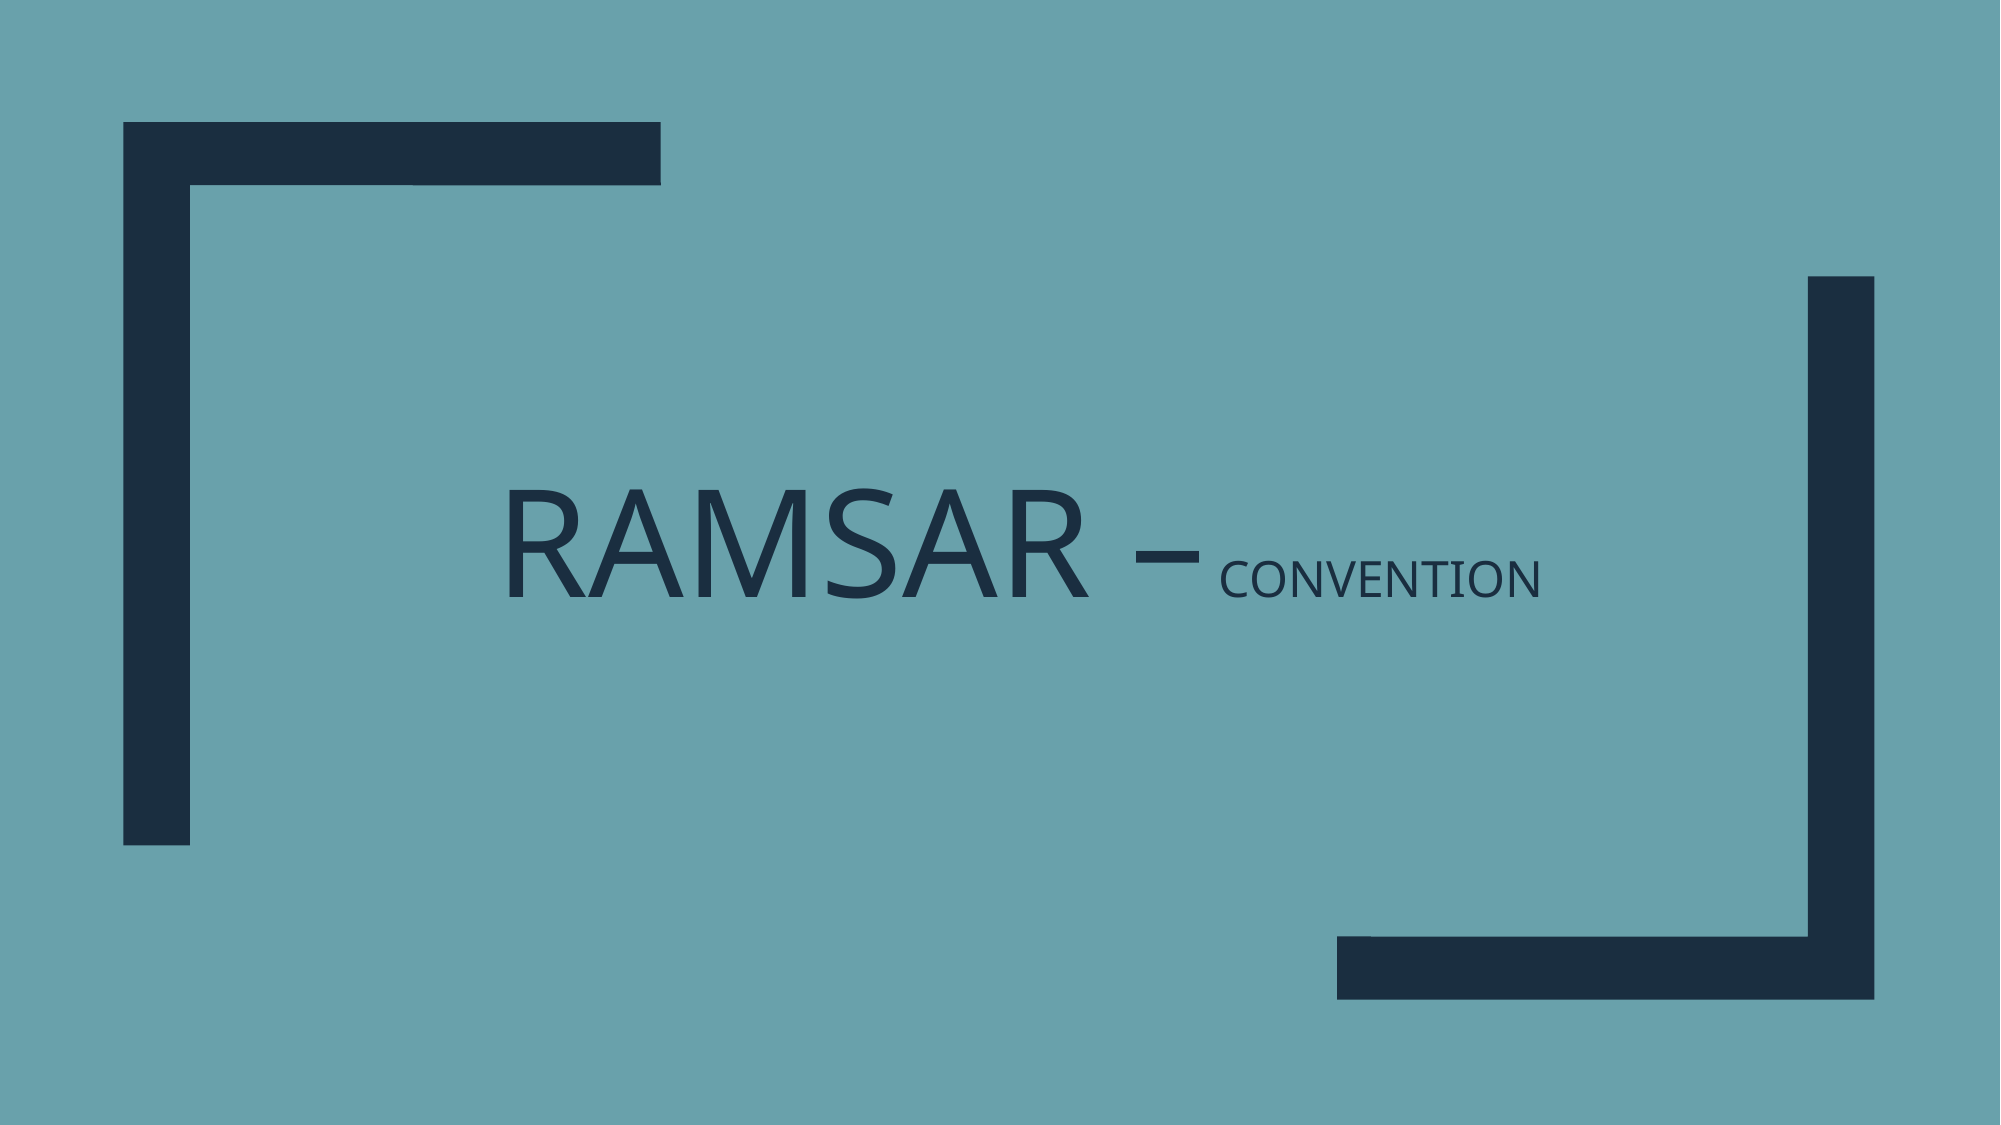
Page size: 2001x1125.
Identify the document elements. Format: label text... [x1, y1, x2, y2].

title RAMSAR – convention [314, 293, 1686, 638]
